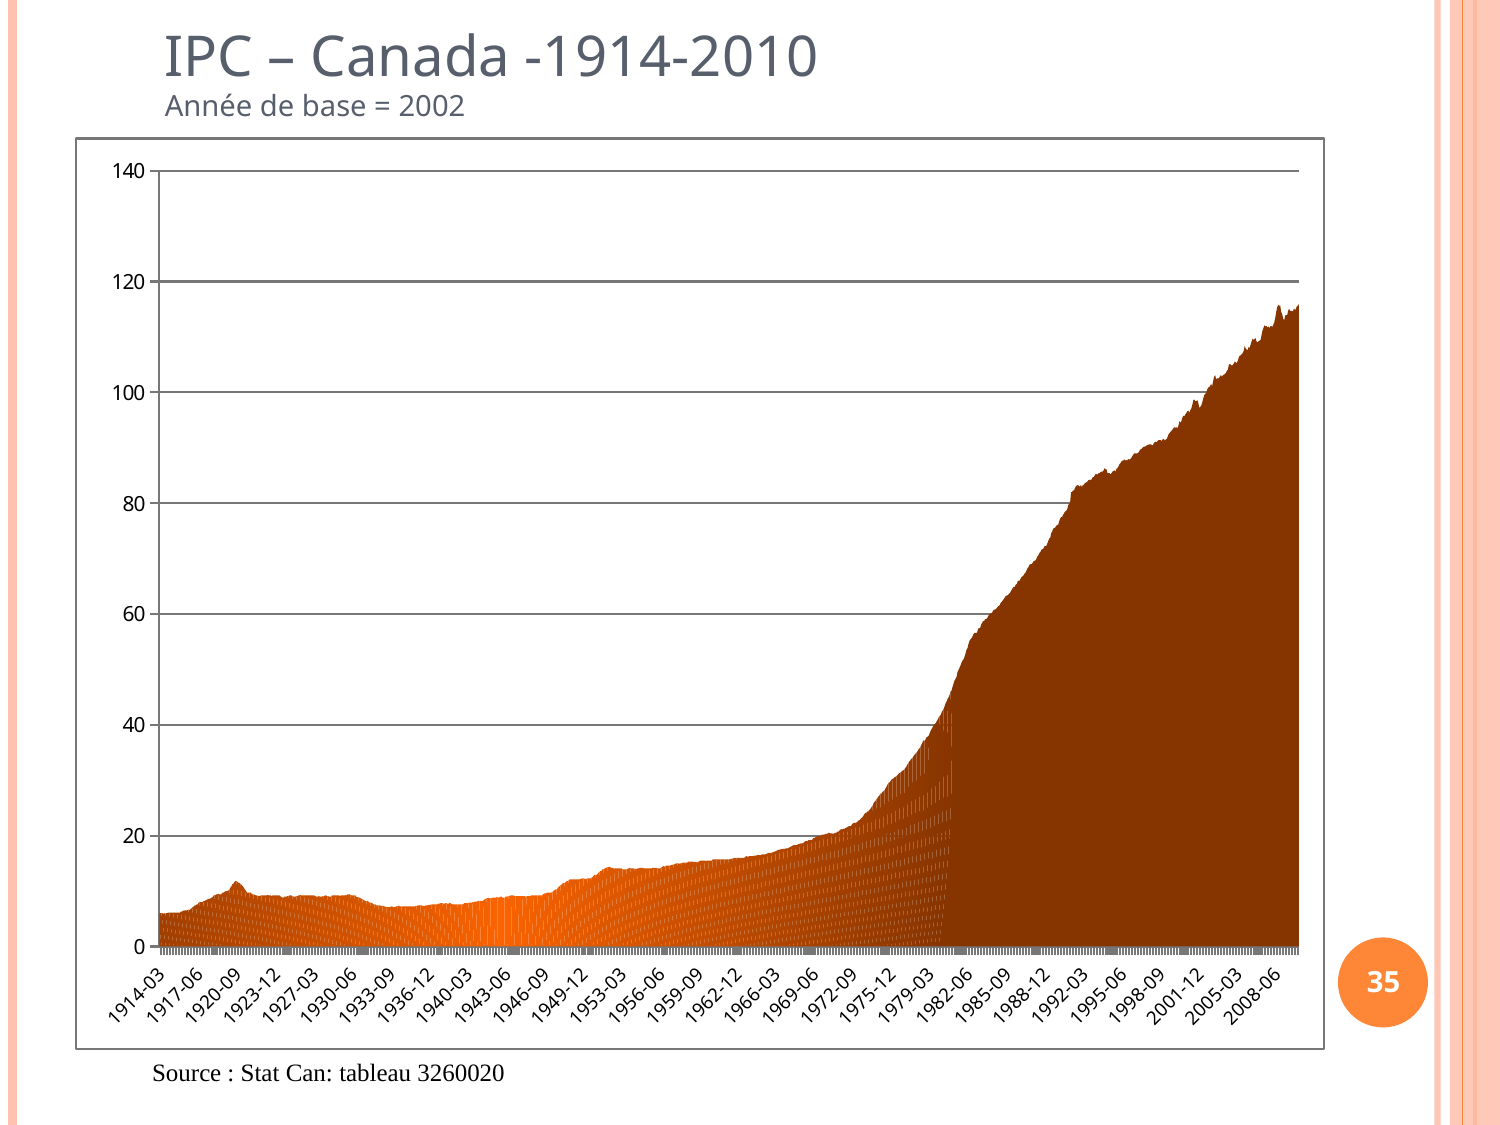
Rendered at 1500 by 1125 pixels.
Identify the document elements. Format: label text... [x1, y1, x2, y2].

slide_number <numéro> [1333, 940, 1434, 1027]
text_box Source : Stat Can: tableau 3260020 [137, 1049, 888, 1095]
title IPC – Canada -1914-2010 Année de base = 2002 [150, 12, 1238, 130]
chart [75, 137, 1325, 1050]
